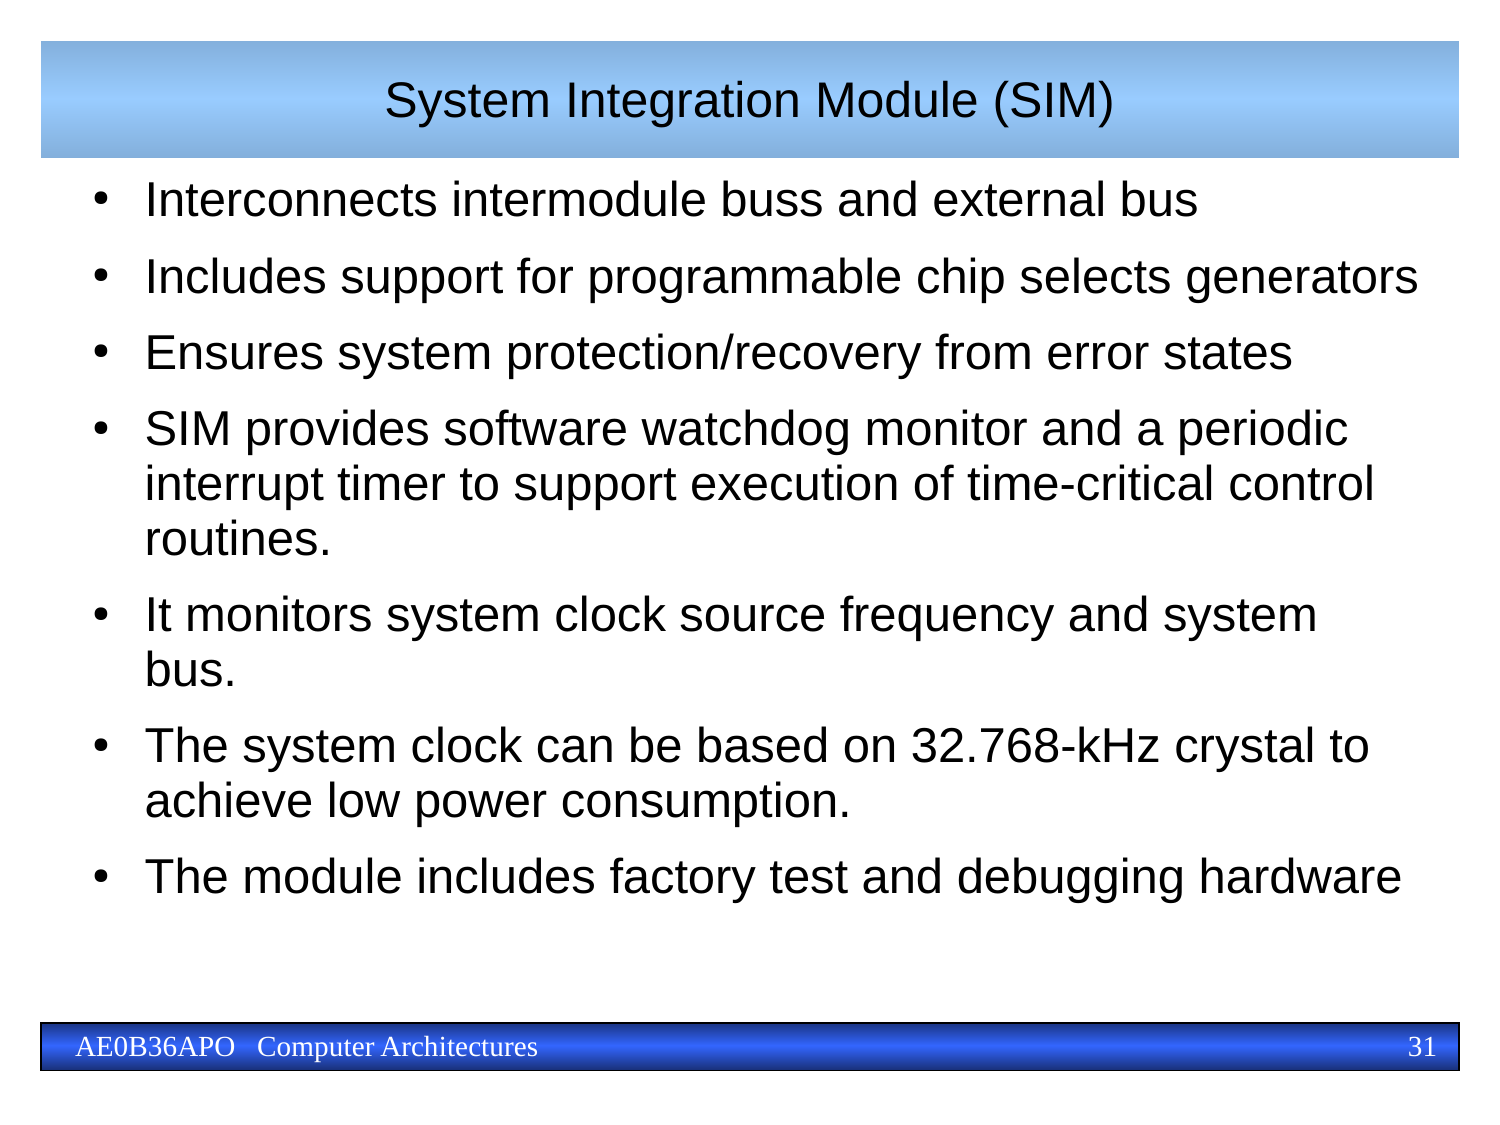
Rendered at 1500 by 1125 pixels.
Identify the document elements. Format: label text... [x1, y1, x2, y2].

title System Integration Module (SIM) [41, 41, 1459, 158]
list Interconnects intermodule buss and external bus Includes support for programmable chip selects generators Ensures system protection/recovery from error states SIM provides software watchdog monitor and a periodic interrupt timer to support execution of time-critical control routines. It monitors system clock source frequency and system bus. The system clock can be based on 32.768-kHz crystal to achieve low power consumption. The module includes factory test and debugging hardware [75, 172, 1426, 1000]
